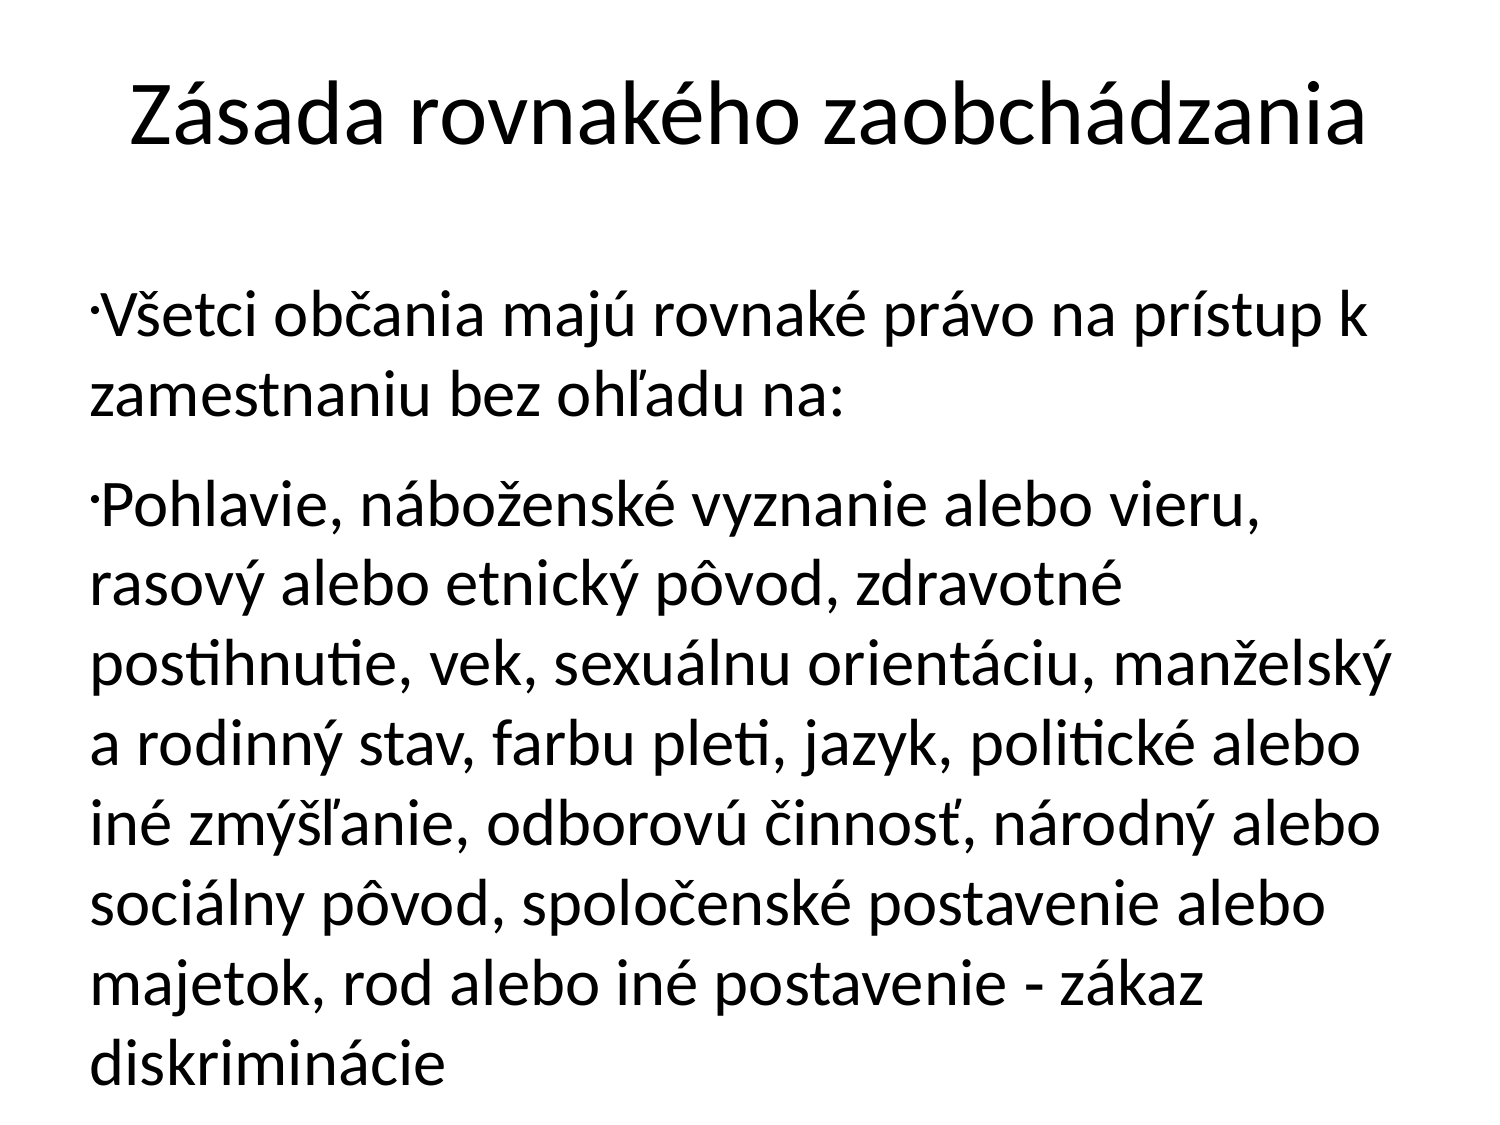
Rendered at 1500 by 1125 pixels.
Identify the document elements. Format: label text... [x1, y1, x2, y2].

list Všetci občania majú rovnaké právo na prístup k zamestnaniu bez ohľadu na: Pohlavie, náboženské vyznanie alebo vieru, rasový alebo etnický pôvod, zdravotné postihnutie, vek, sexuálnu orientáciu, manželský a rodinný stav, farbu pleti, jazyk, politické alebo iné zmýšľanie, odborovú činnosť, národný alebo sociálny pôvod, spoločenské postavenie alebo majetok, rod alebo iné postavenie - zákaz diskriminácie [75, 262, 1425, 1005]
title Zásada rovnakého zaobchádzania [75, 45, 1425, 233]
